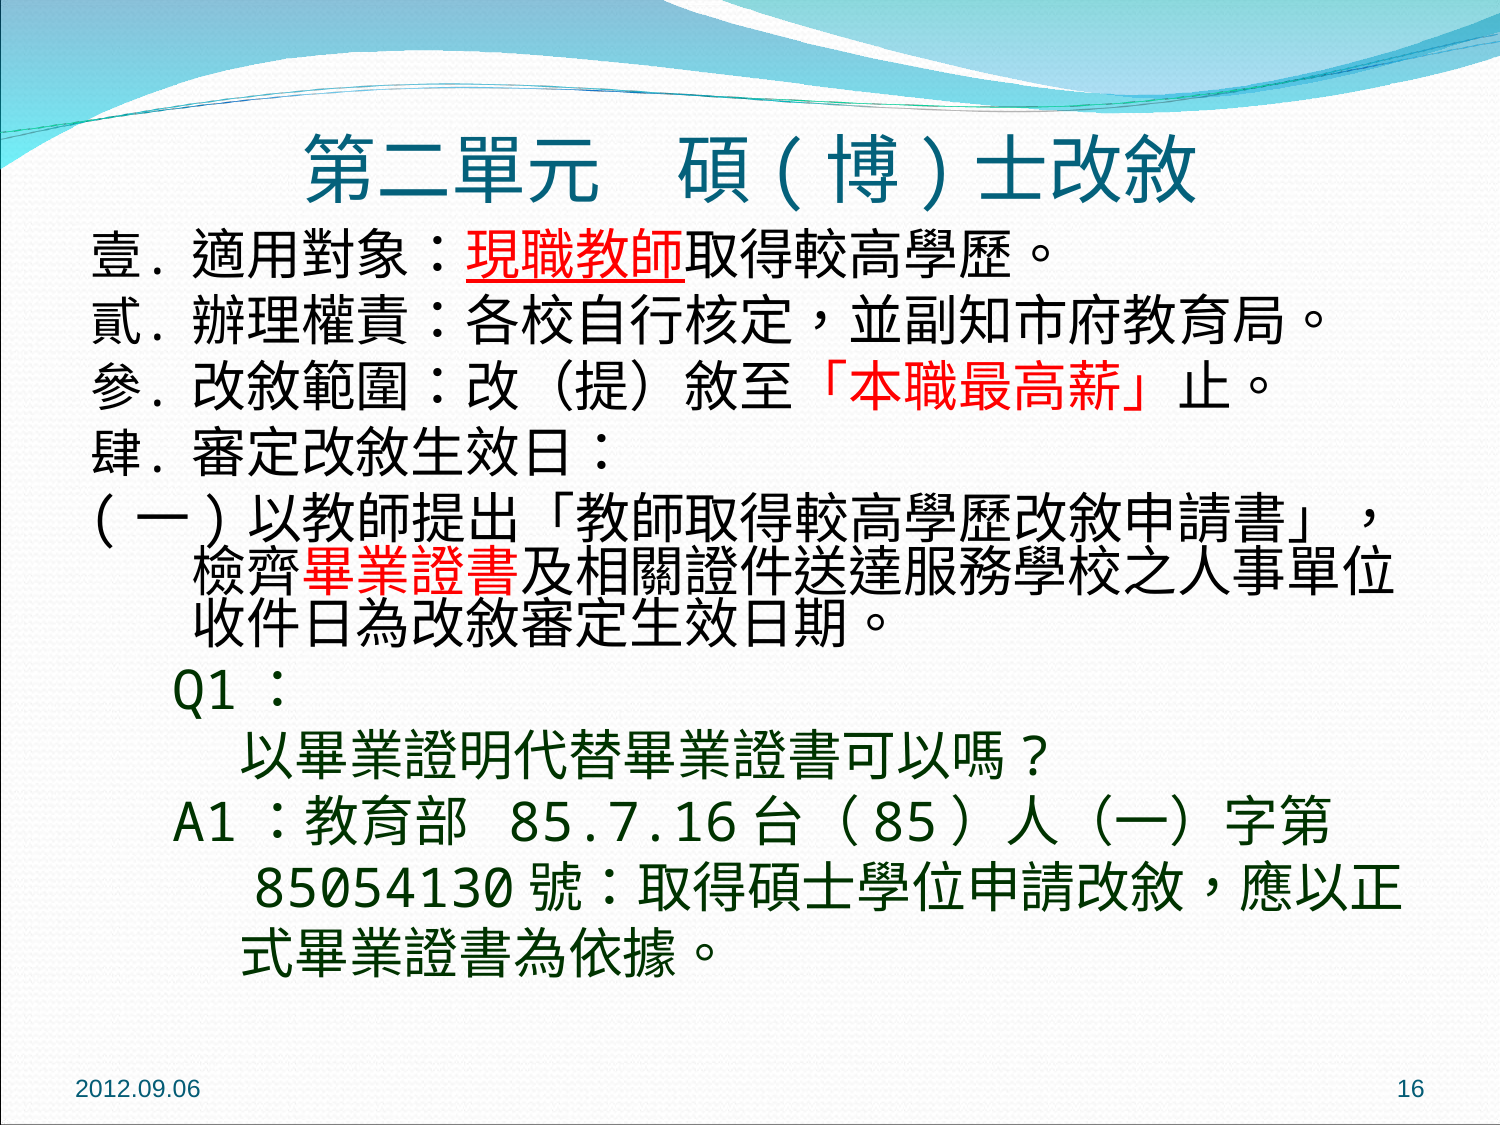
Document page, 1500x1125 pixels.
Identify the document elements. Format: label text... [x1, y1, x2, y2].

text_box 2012.09.06 [74, 1042, 426, 1103]
picture [0, 0, 1500, 1125]
list 適用對象：現職教師取得較高學歷。 辦理權責：各校自行核定，並副知市府教育局。 改敘範圍：改（提）敘至「本職最高薪」止。 審定改敘生效日： (一)以教師提出「教師取得較高學歷改敘申請書」，檢齊畢業證書及相關證件送達服務學校之人事單位收件日為改敘審定生效日期。 Q1： 以畢業證明代替畢業證書可以嗎? A1：教育部 85.7.16台（85）人（一）字第 85054130號：取得碩士學位申請改敘，應以正 式畢業證書為依據。 [75, 224, 1426, 1038]
text_box <number> [1299, 1042, 1426, 1103]
title 第二單元 碩(博)士改敘 [112, 62, 1388, 213]
